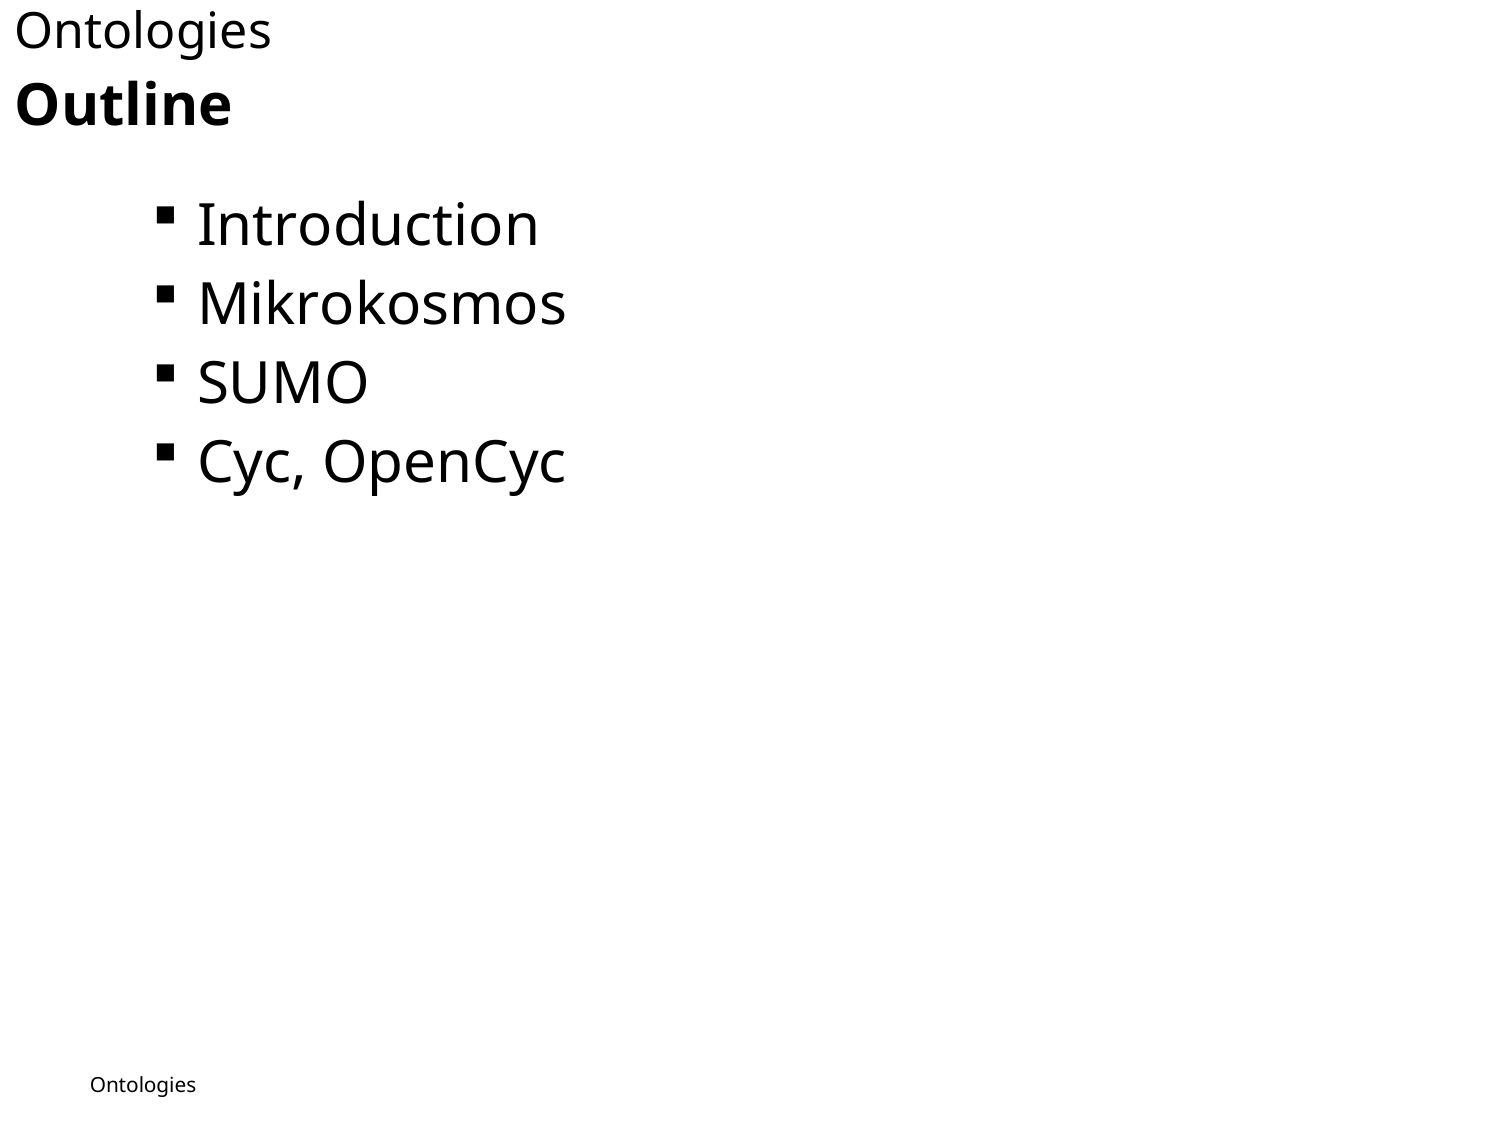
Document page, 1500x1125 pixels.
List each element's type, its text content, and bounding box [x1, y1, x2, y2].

title Ontologies Outline [0, 0, 1400, 150]
list Introduction Mikrokosmos SUMO Cyc, OpenCyc [62, 174, 1463, 1013]
